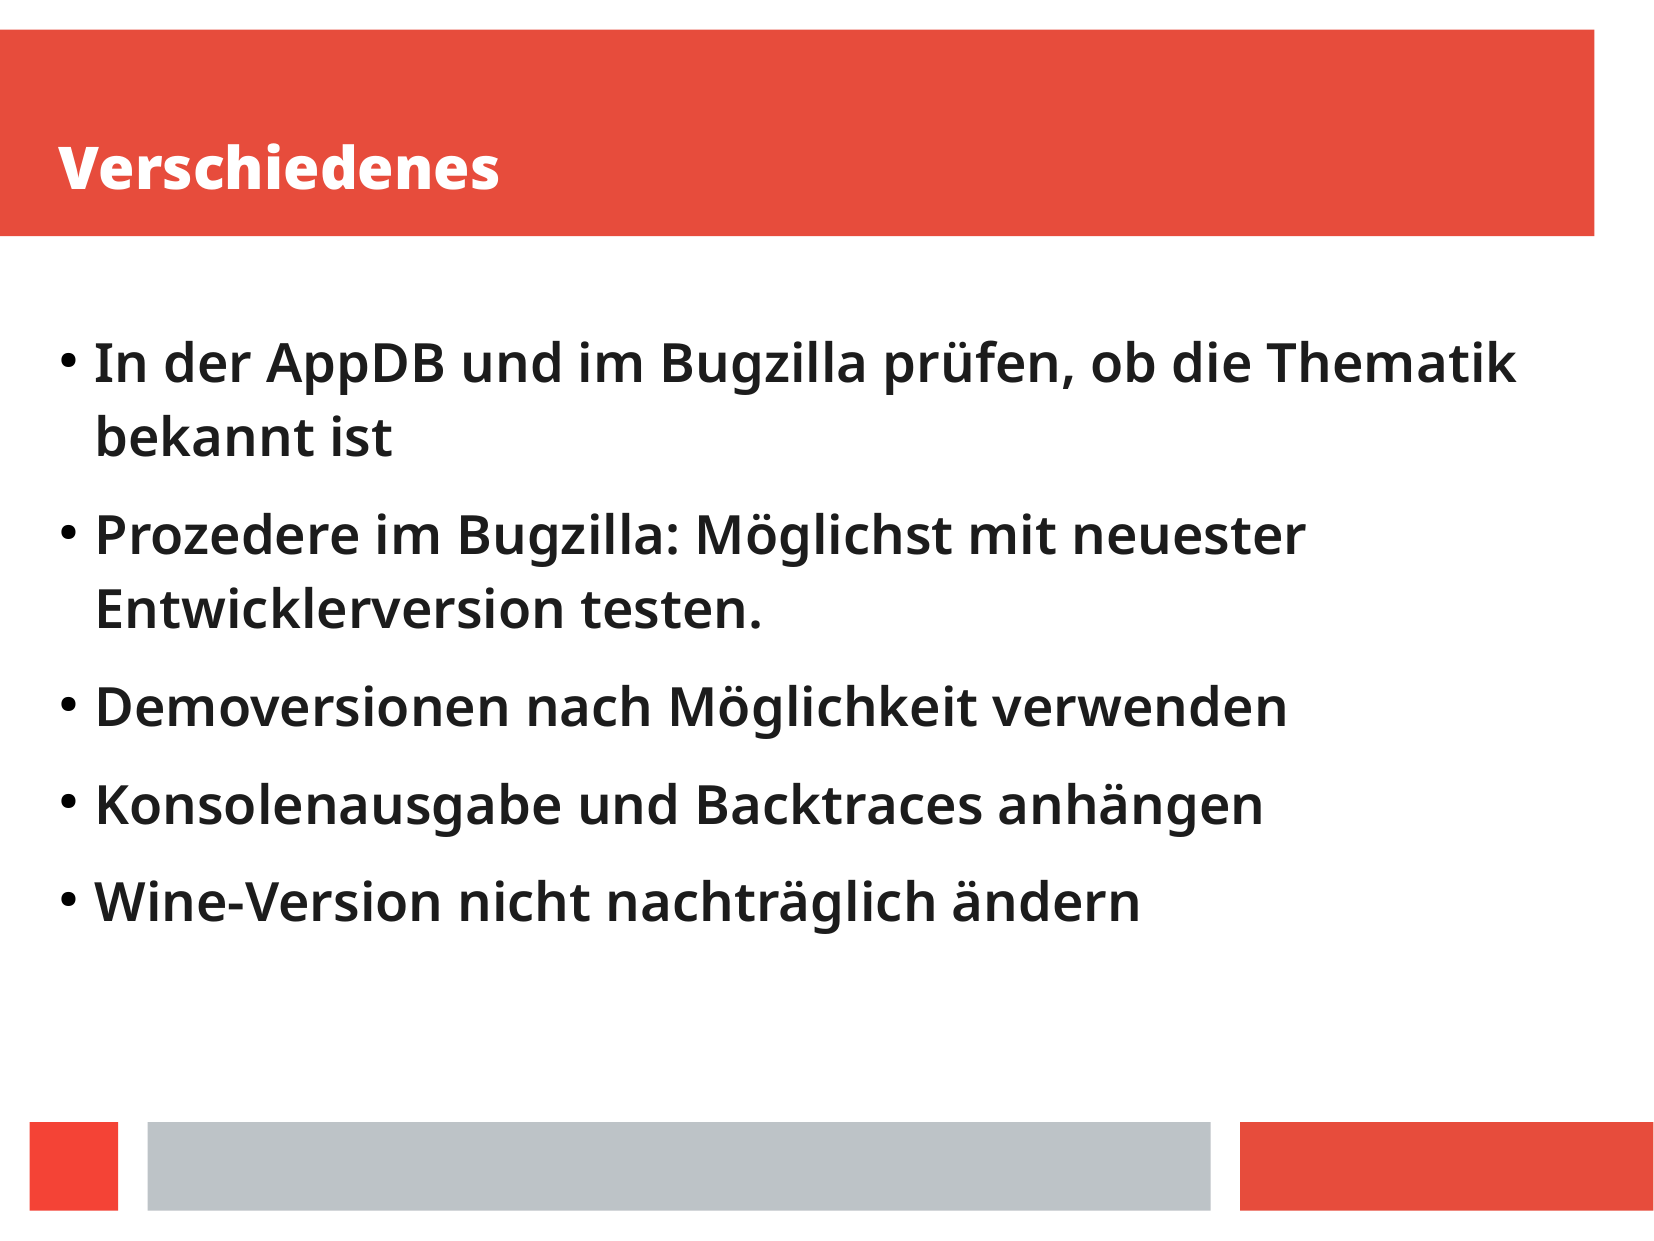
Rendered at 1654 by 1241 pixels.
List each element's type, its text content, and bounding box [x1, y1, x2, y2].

title Verschiedenes [59, 59, 1595, 207]
list In der AppDB und im Bugzilla prüfen, ob die Thematik bekannt ist Prozedere im Bugzilla: Möglichst mit neuester Entwicklerversion testen. Demoversionen nach Möglichkeit verwenden Konsolenausgabe und Backtraces anhängen Wine-Version nicht nachträglich ändern [59, 324, 1565, 1093]
